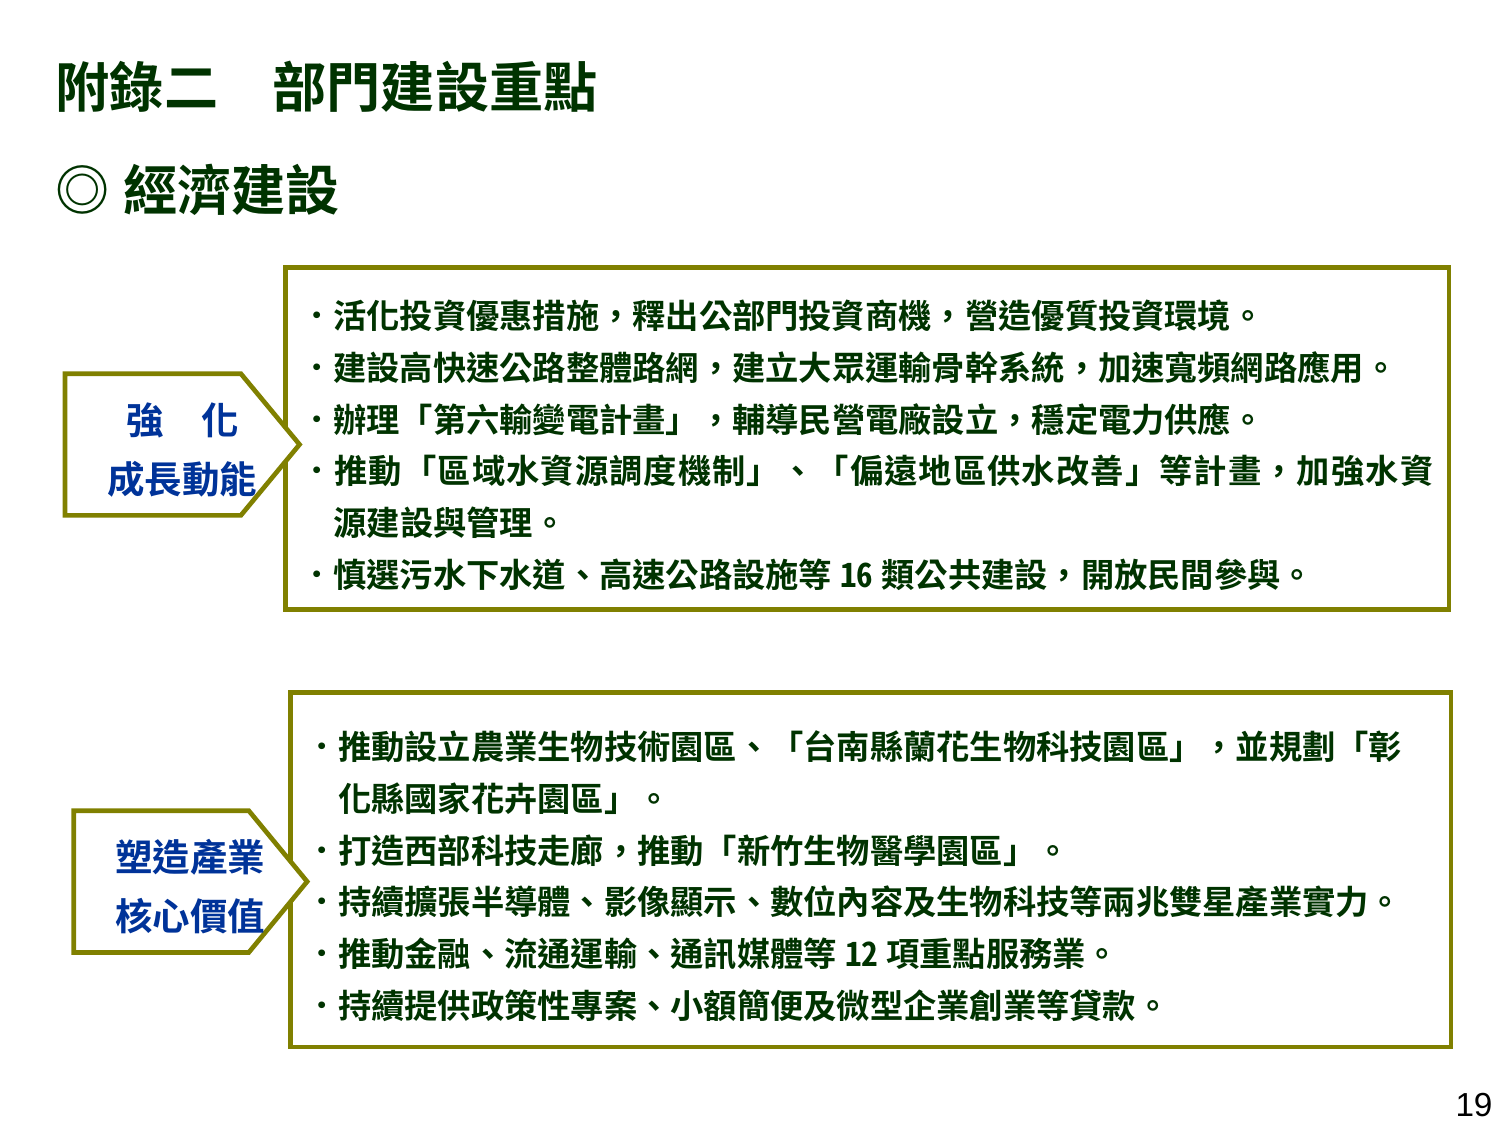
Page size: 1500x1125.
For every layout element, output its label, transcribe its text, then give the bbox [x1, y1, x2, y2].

text_box ．推動設立農業生物技術園區、「台南縣蘭花生物科技園區」，並規劃「彰 化縣國家花卉園區」。 ．打造西部科技走廊，推動「新竹生物醫學園區」。 ．持續擴張半導體、影像顯示、數位內容及生物科技等兩兆雙星產業實力。 ．推動金融、流通運輸、通訊媒體等12項重點服務業。 ．持續提供政策性專案、小額簡便及微型企業創業等貸款。 [290, 692, 1452, 1047]
text_box 塑造產業 核心價值 [73, 810, 308, 953]
text_box ．活化投資優惠措施，釋出公部門投資商機，營造優質投資環境。 ．建設高快速公路整體路網，建立大眾運輸骨幹系統，加速寬頻網路應用。 ．辦理「第六輸變電計畫」，輔導民營電廠設立，穩定電力供應。 ．推動「區域水資源調度機制」、「偏遠地區供水改善」等計畫，加強水資 源建設與管理。 ．慎選污水下水道、高速公路設施等16類公共建設，開放民間參與。 [285, 267, 1450, 610]
text_box 附錄二 部門建設重點 [40, 45, 1477, 126]
text_box ◎經濟建設 [41, 148, 408, 230]
text_box 強 化 成長動能 [64, 373, 300, 516]
